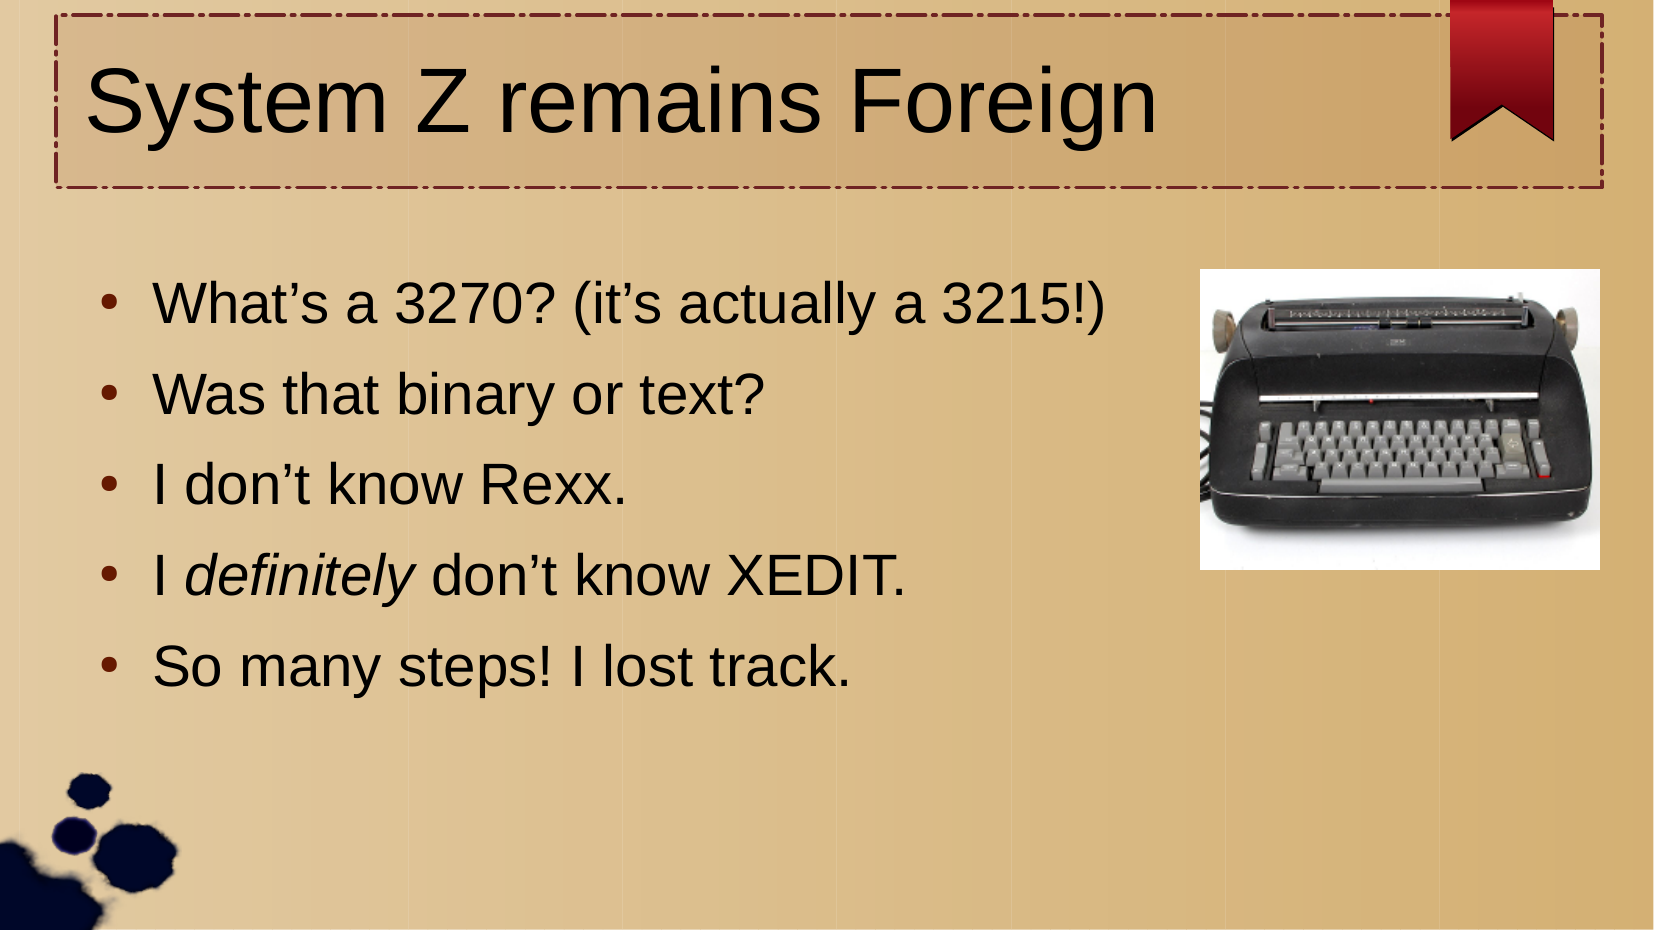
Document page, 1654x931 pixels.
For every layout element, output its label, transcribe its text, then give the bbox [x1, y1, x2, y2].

picture [1200, 269, 1600, 570]
title System Z remains Foreign [59, 11, 1441, 189]
list What’s a 3270? (it’s actually a 3215!) Was that binary or text? I don’t know Rexx. I definitely don’t know XEDIT. So many steps! I lost track. [81, 270, 1570, 811]
